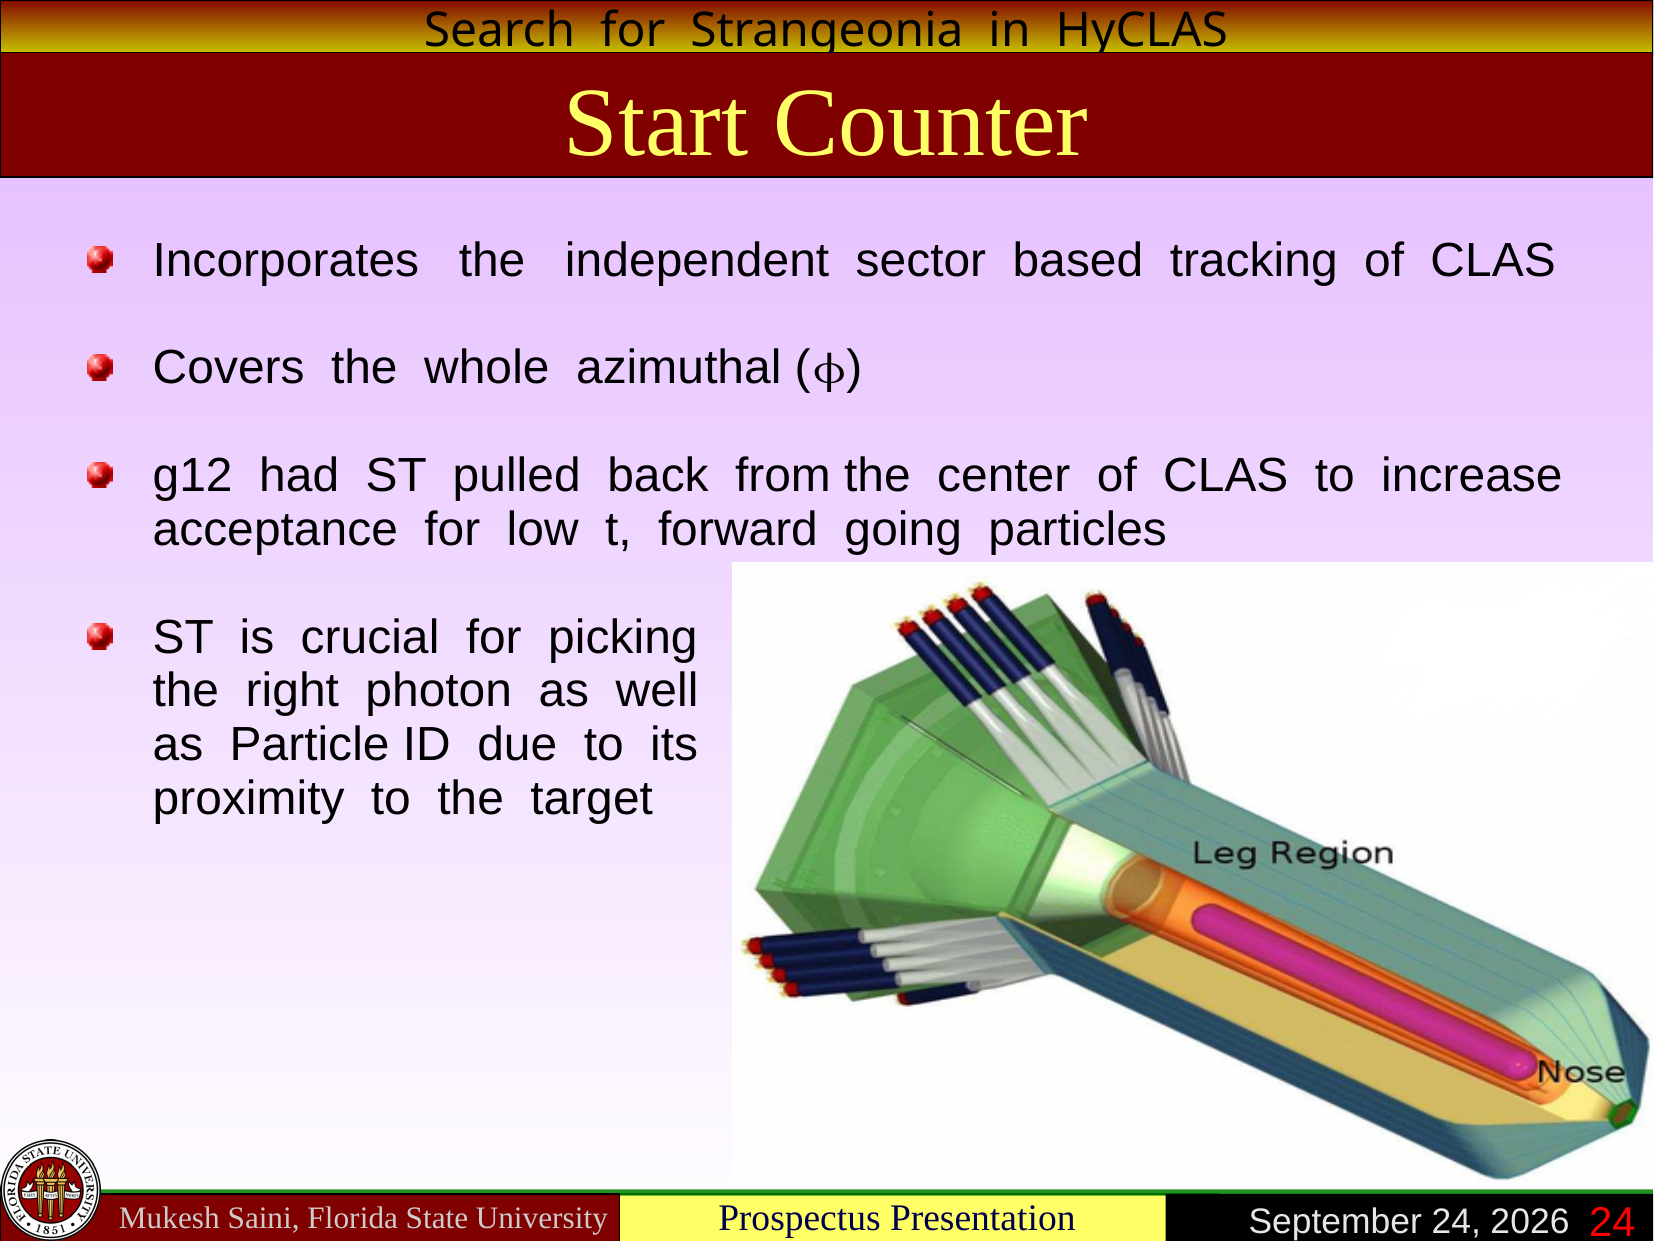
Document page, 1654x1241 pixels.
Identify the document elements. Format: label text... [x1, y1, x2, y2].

picture [0, 1139, 101, 1241]
picture [732, 562, 1653, 1182]
text_box Start Counter [548, 60, 1105, 185]
text_box Incorporates the independent sector based tracking of CLAS Covers the whole azimuthal () g12 had ST pulled back from the center of CLAS to increase acceptance for low t, forward going particles ST is crucial for picking the right photon as well as Particle ID due to its proximity to the target [72, 225, 1581, 943]
